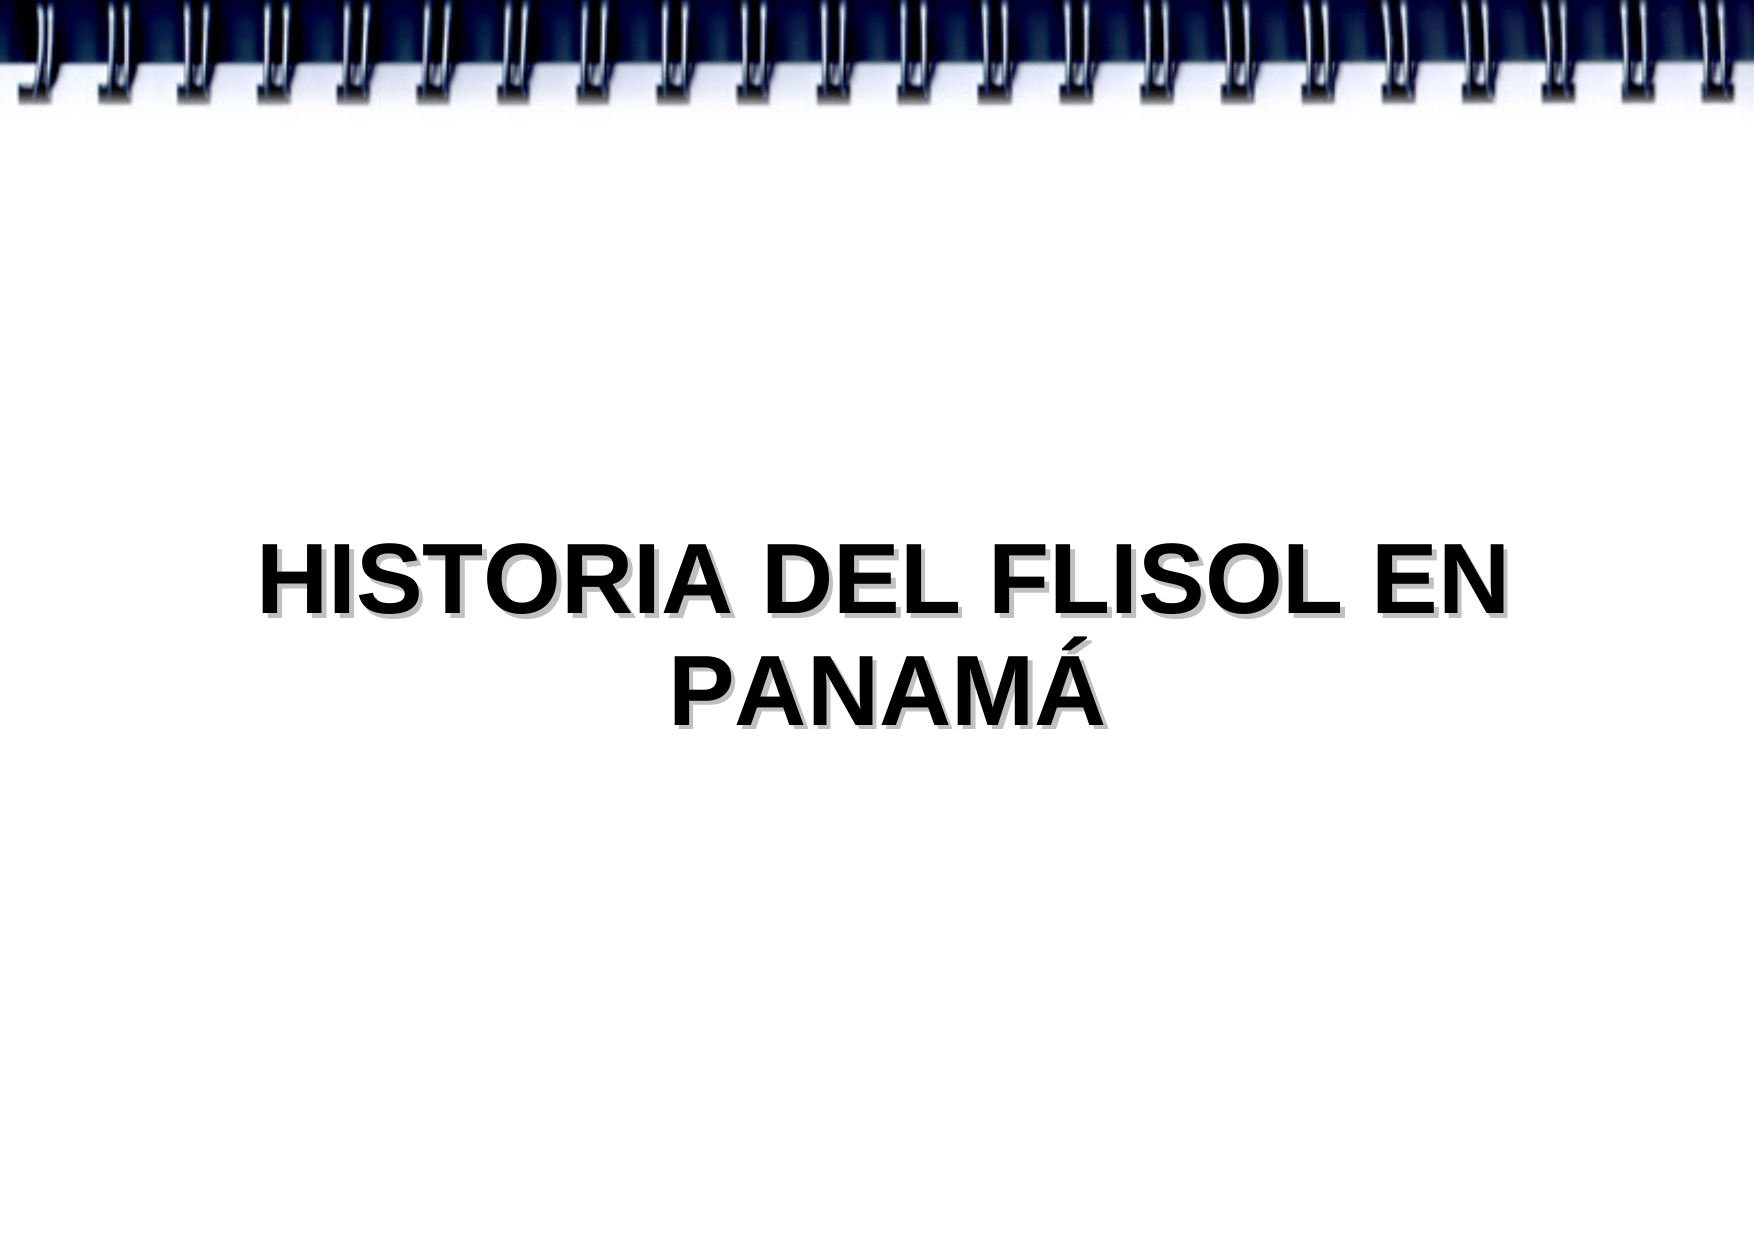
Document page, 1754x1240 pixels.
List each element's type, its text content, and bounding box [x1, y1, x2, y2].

picture [0, 0, 1754, 121]
title HISTORIA DEL FLISOL EN PANAMÁ [143, 523, 1625, 747]
